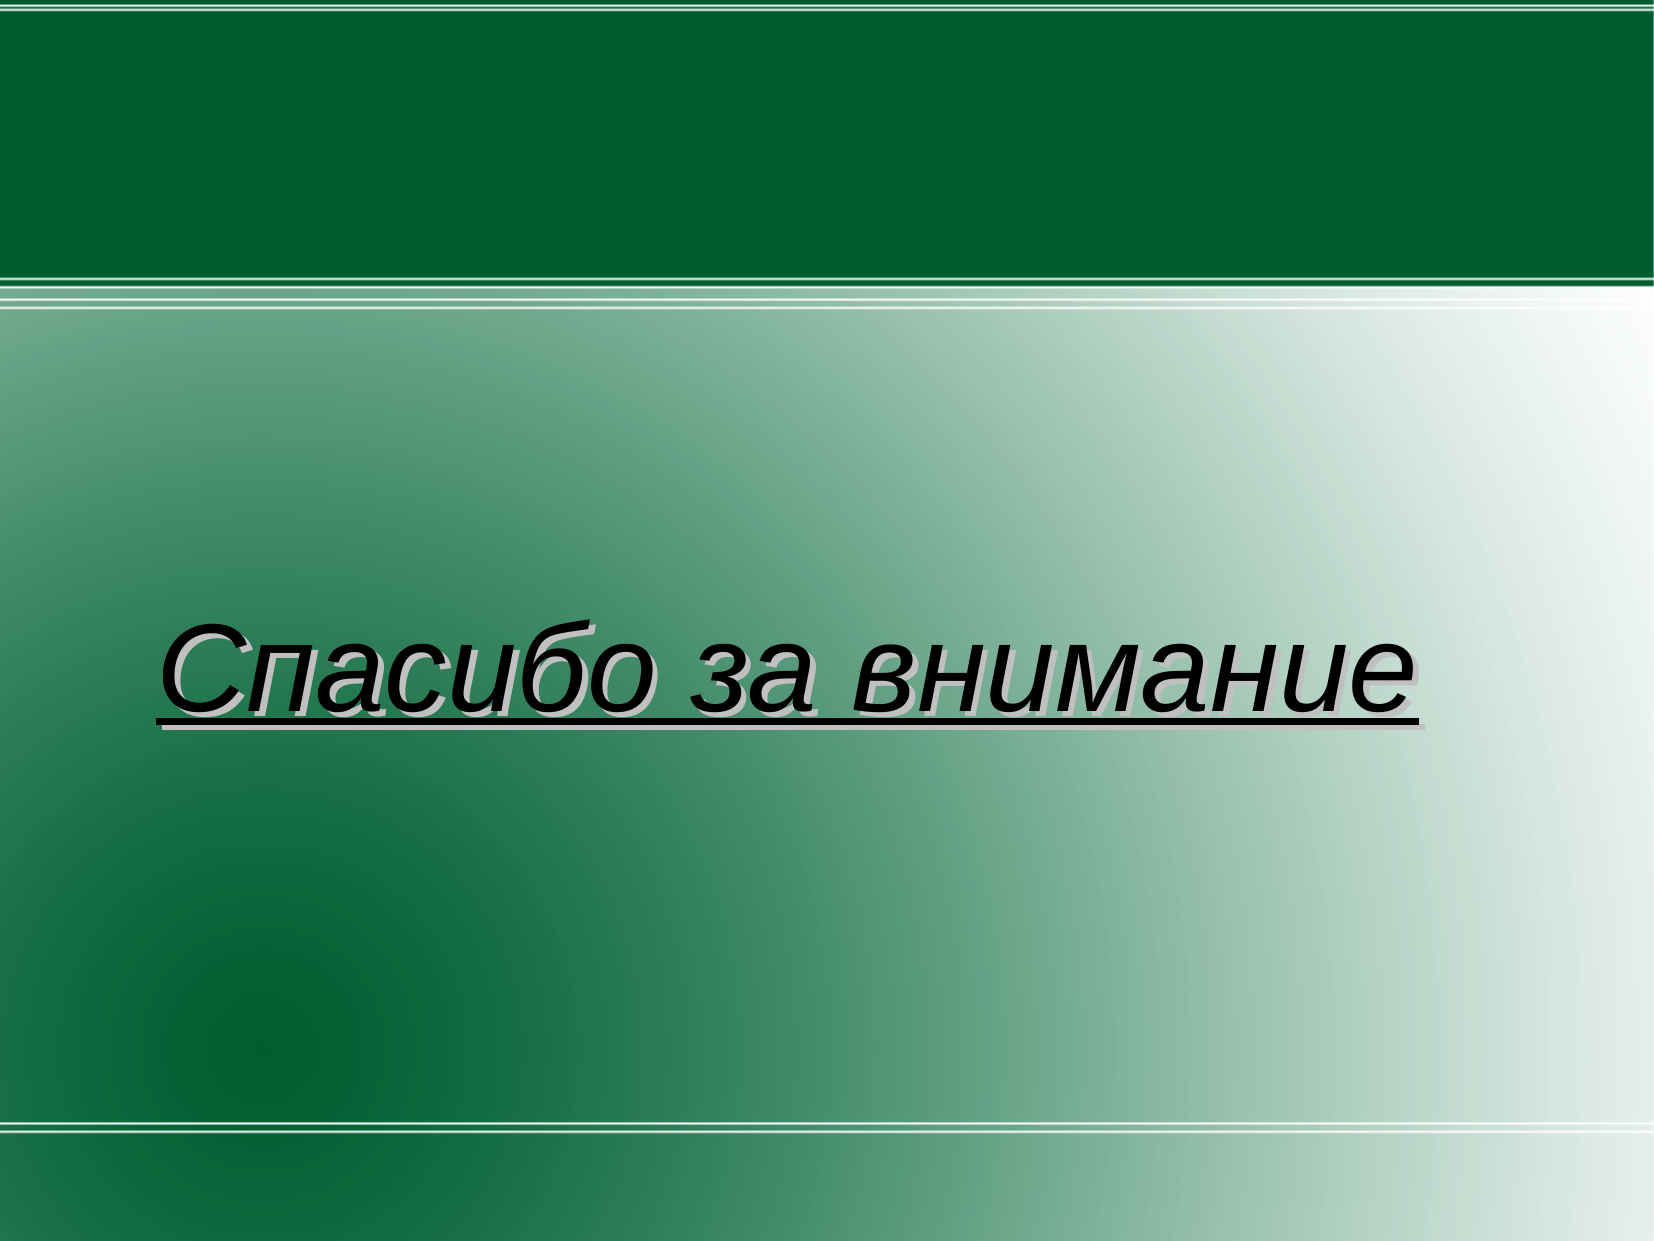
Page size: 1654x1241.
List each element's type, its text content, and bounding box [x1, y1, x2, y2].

text_box Спасибо за внимание [141, 590, 1635, 1123]
